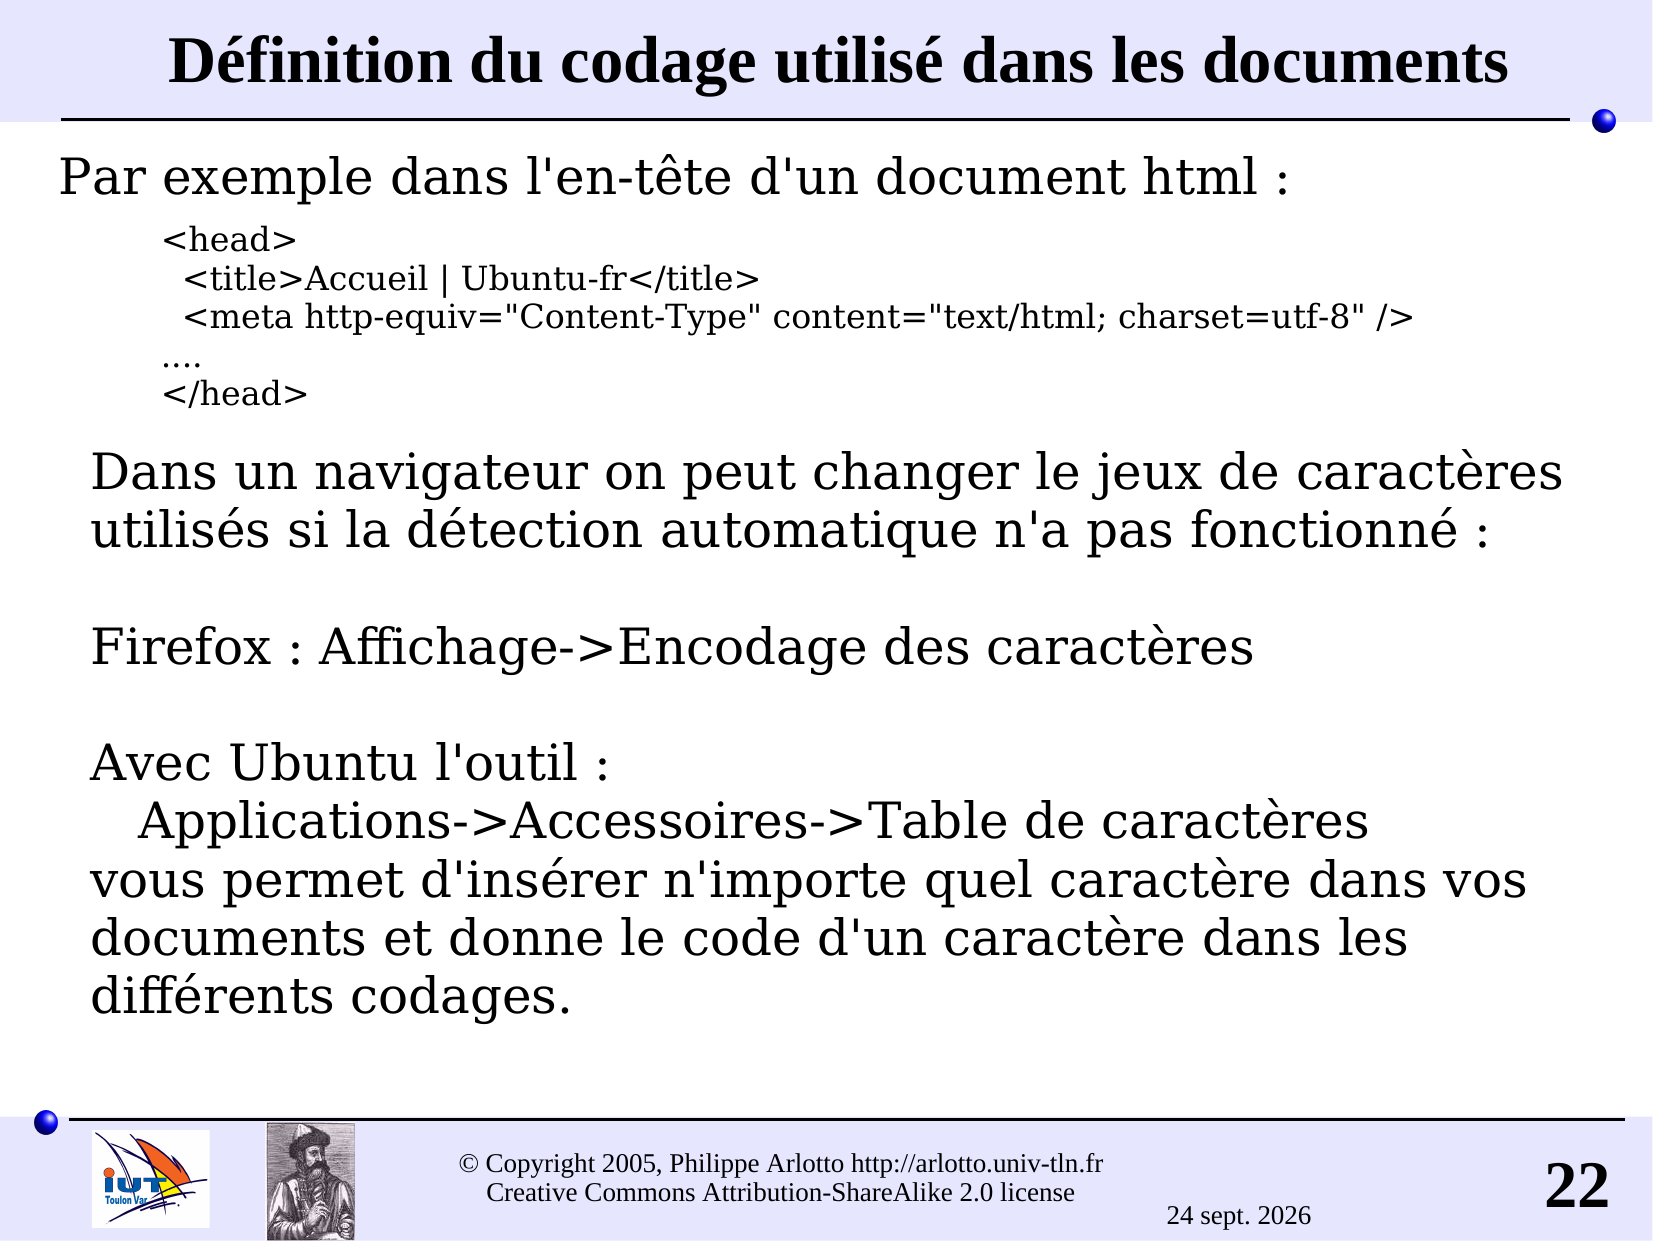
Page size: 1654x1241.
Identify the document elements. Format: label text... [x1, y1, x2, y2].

text_box Par exemple dans l'en-tête d'un document html : [59, 148, 1447, 207]
picture [265, 1122, 355, 1241]
title Définition du codage utilisé dans les documents [95, 14, 1585, 107]
text_box <head> <title>Accueil | Ubuntu-fr</title> <meta http-equiv="Content-Type" content="text/html; charset=utf-8" /> .... </head> [160, 220, 1415, 416]
text_box Dans un navigateur on peut changer le jeux de caractères utilisés si la détection automatique n'a pas fonctionné : Firefox : Affichage->Encodage des caractères Avec Ubuntu l'outil : Applications->Accessoires->Table de caractères vous permet d'insérer n'importe quel caractère dans vos documents et donne le code d'un caractère dans les différents codages. [90, 442, 1565, 1029]
